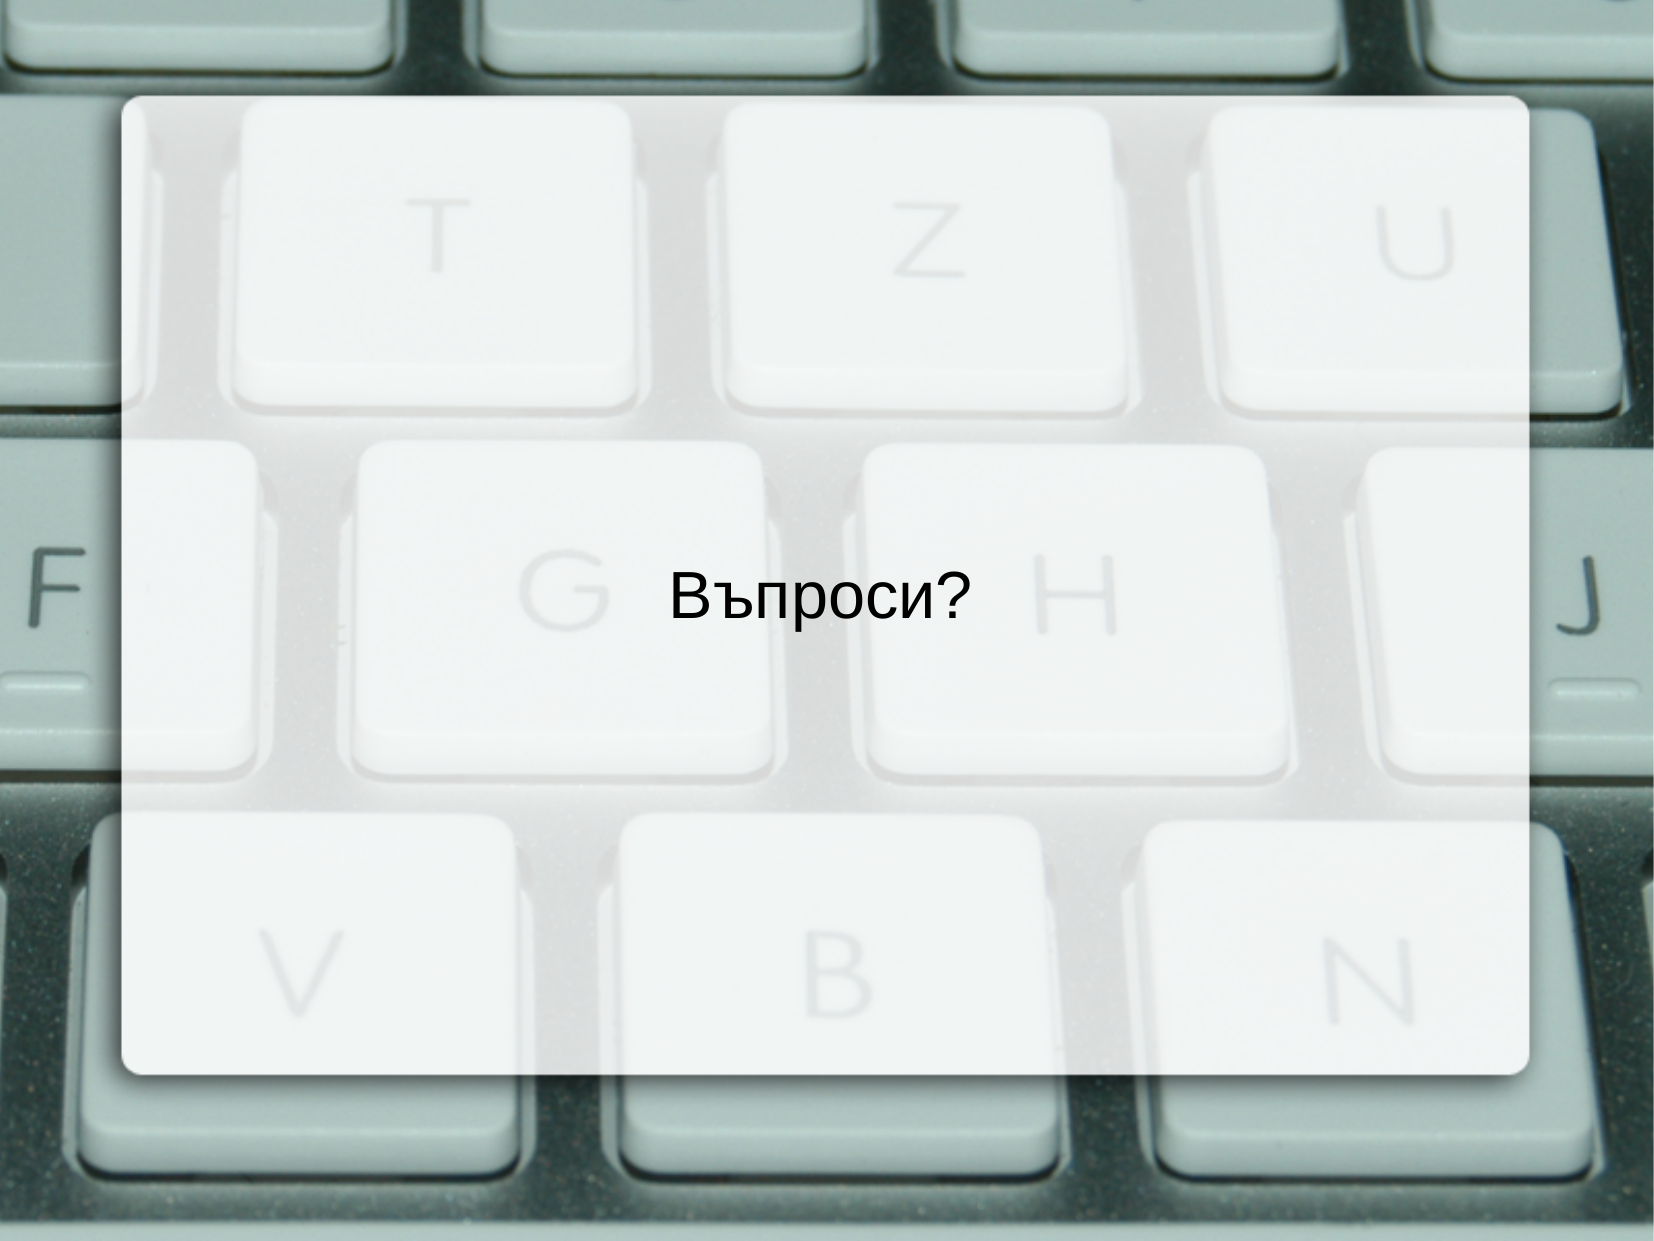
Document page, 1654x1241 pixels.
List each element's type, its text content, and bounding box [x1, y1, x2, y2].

picture [0, 0, 1654, 1241]
subtitle Въпроси? [135, 117, 1506, 1074]
